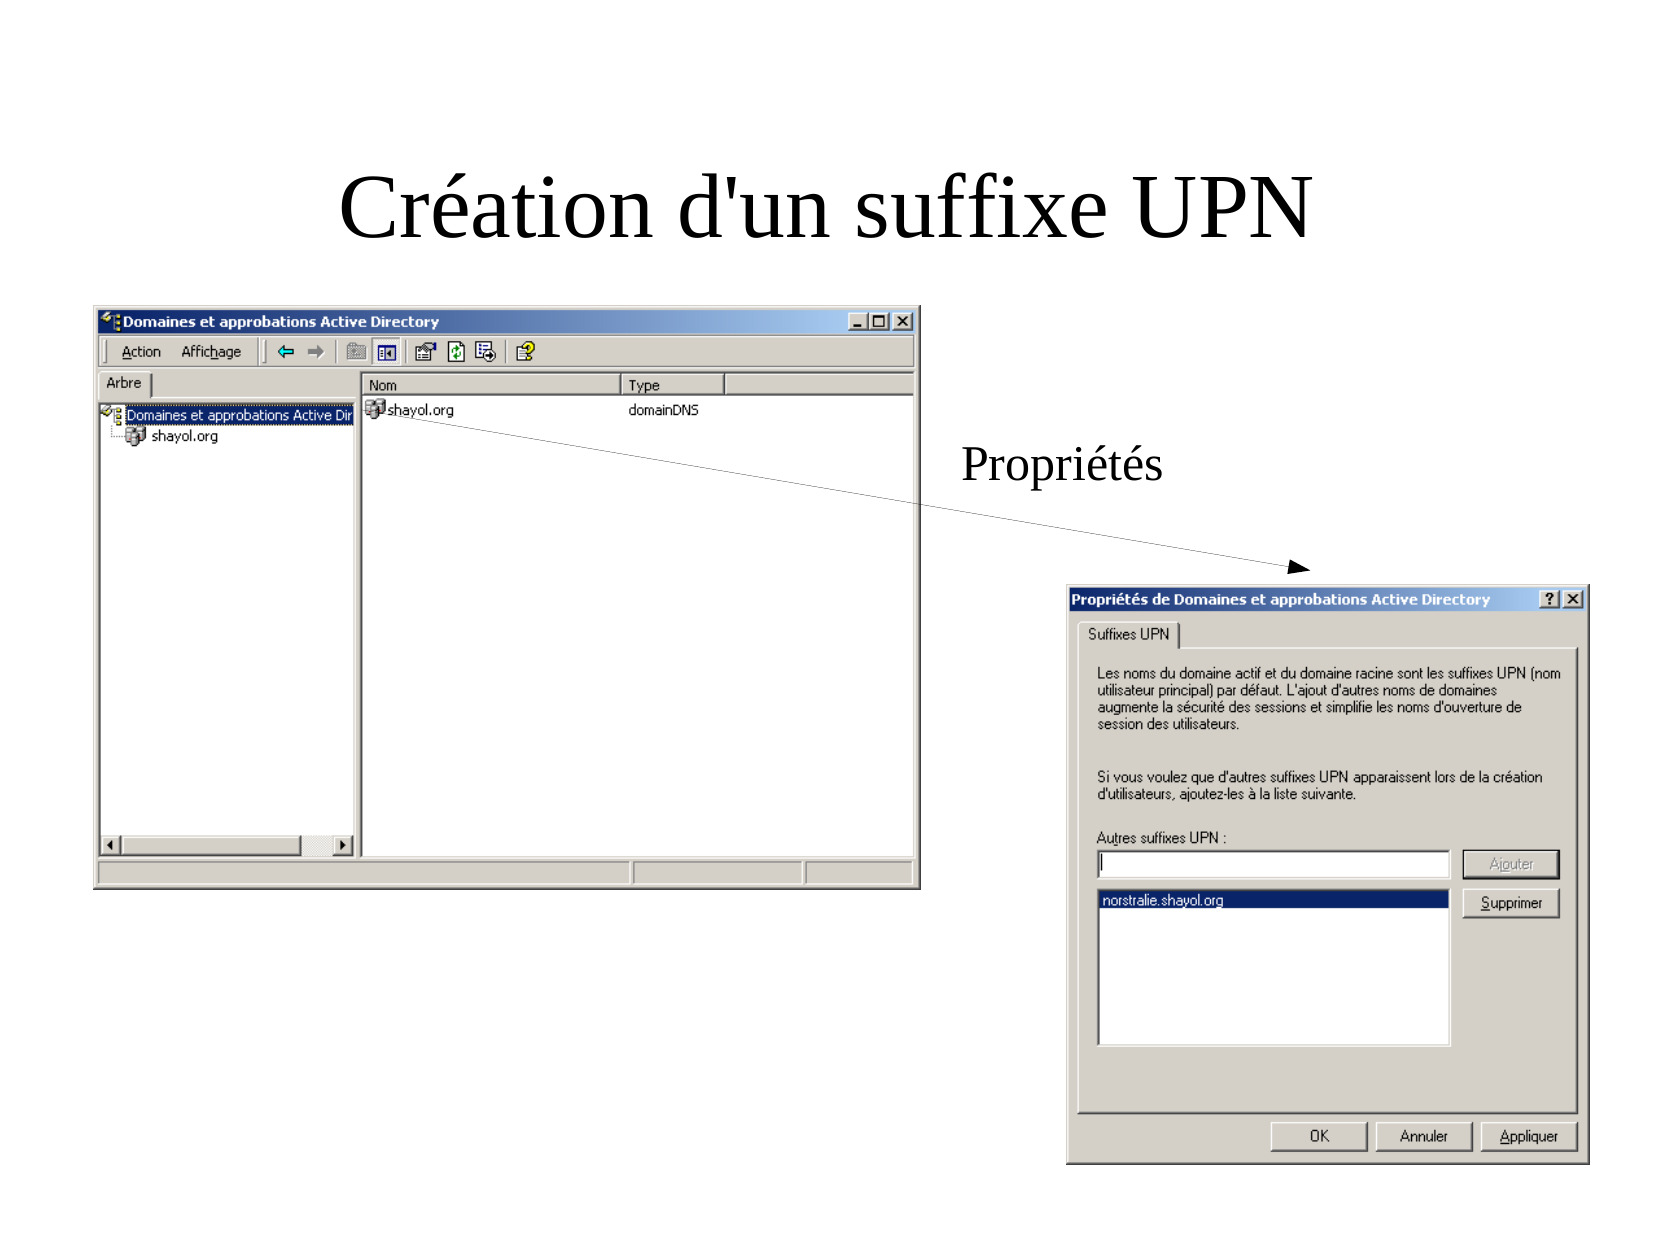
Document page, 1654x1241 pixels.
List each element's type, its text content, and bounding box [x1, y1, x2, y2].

title Création d'un suffixe UPN [121, 102, 1534, 311]
picture [93, 305, 921, 890]
picture [1066, 584, 1590, 1165]
text_box Propriétés [961, 436, 1165, 493]
